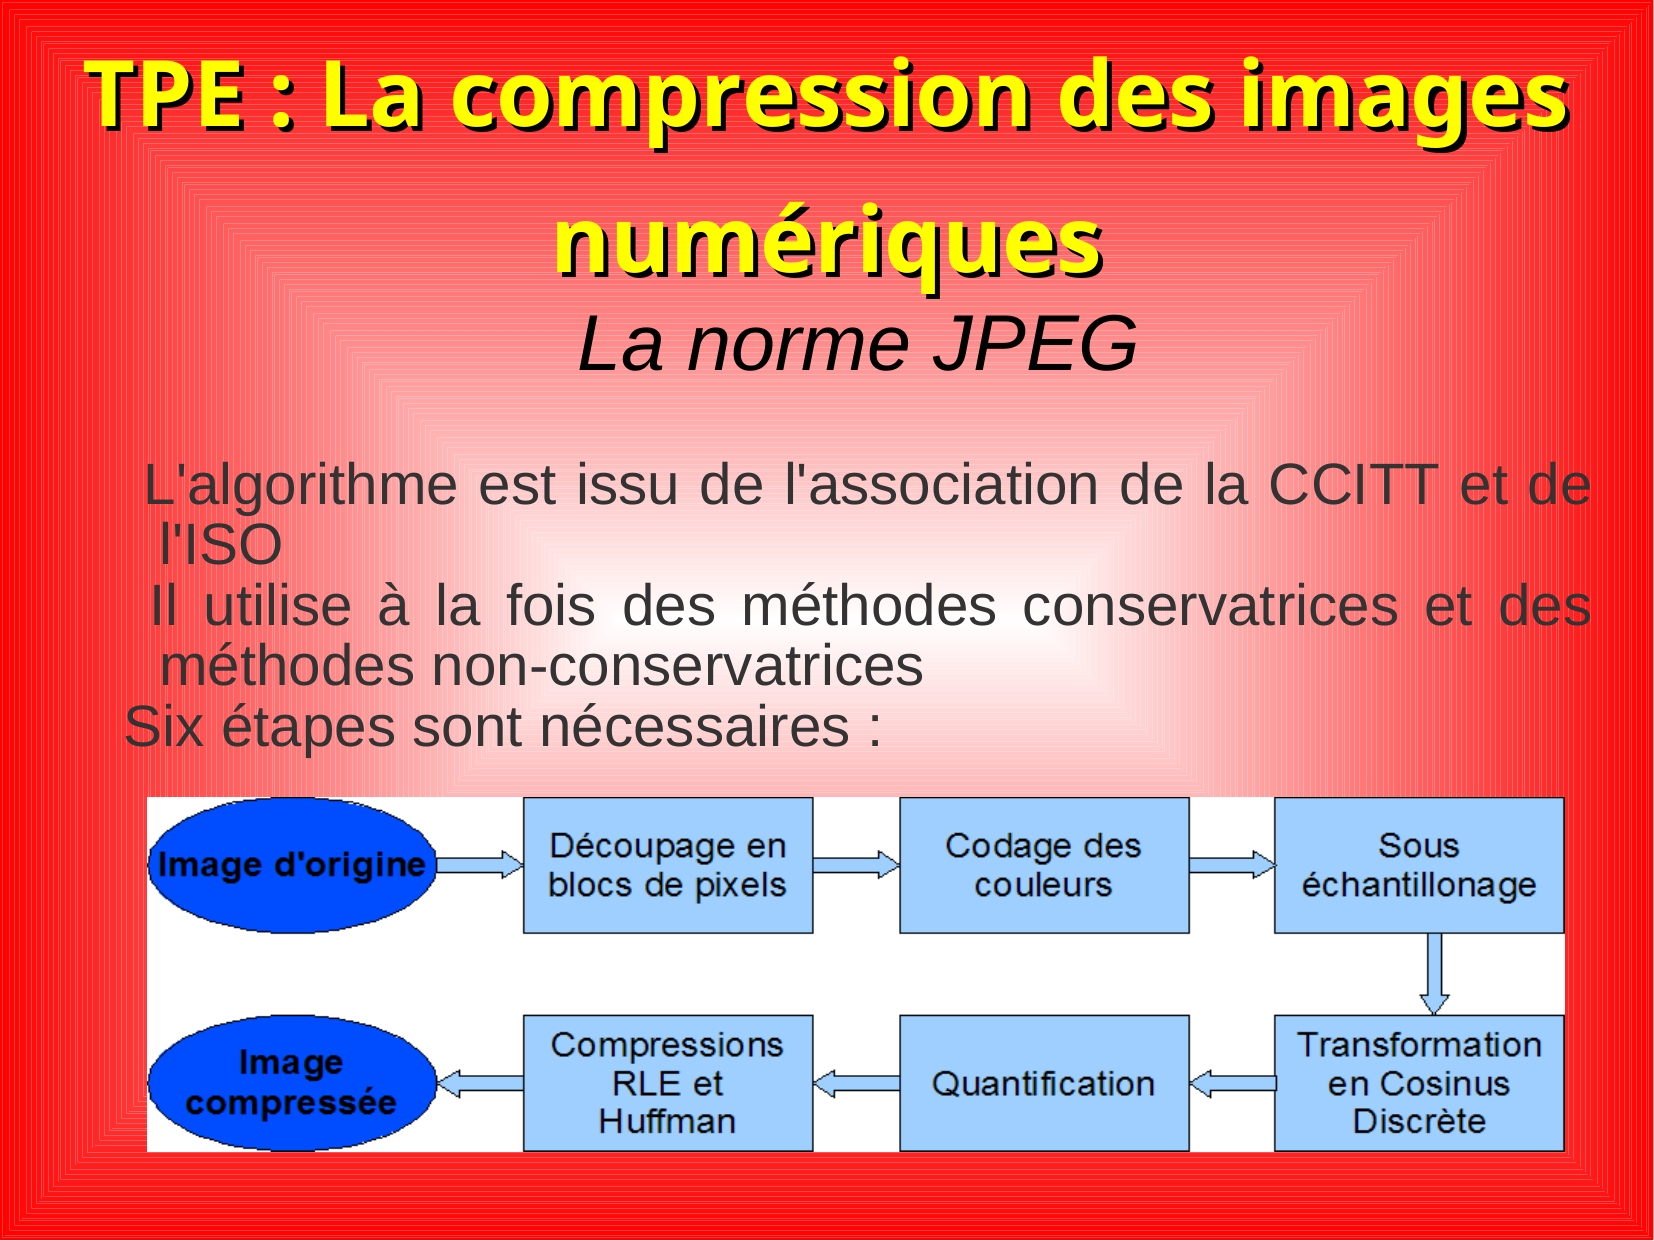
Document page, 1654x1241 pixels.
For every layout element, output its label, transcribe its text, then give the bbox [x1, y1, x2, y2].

title TPE : La compression des images numériques [82, 14, 1571, 292]
picture [147, 797, 1565, 1152]
subtitle La norme JPEG L'algorithme est issu de l'association de la CCITT et de l'ISO Il utilise à la fois des méthodes conservatrices et des méthodes non-conservatrices Six étapes sont nécessaires : [88, 265, 1595, 798]
